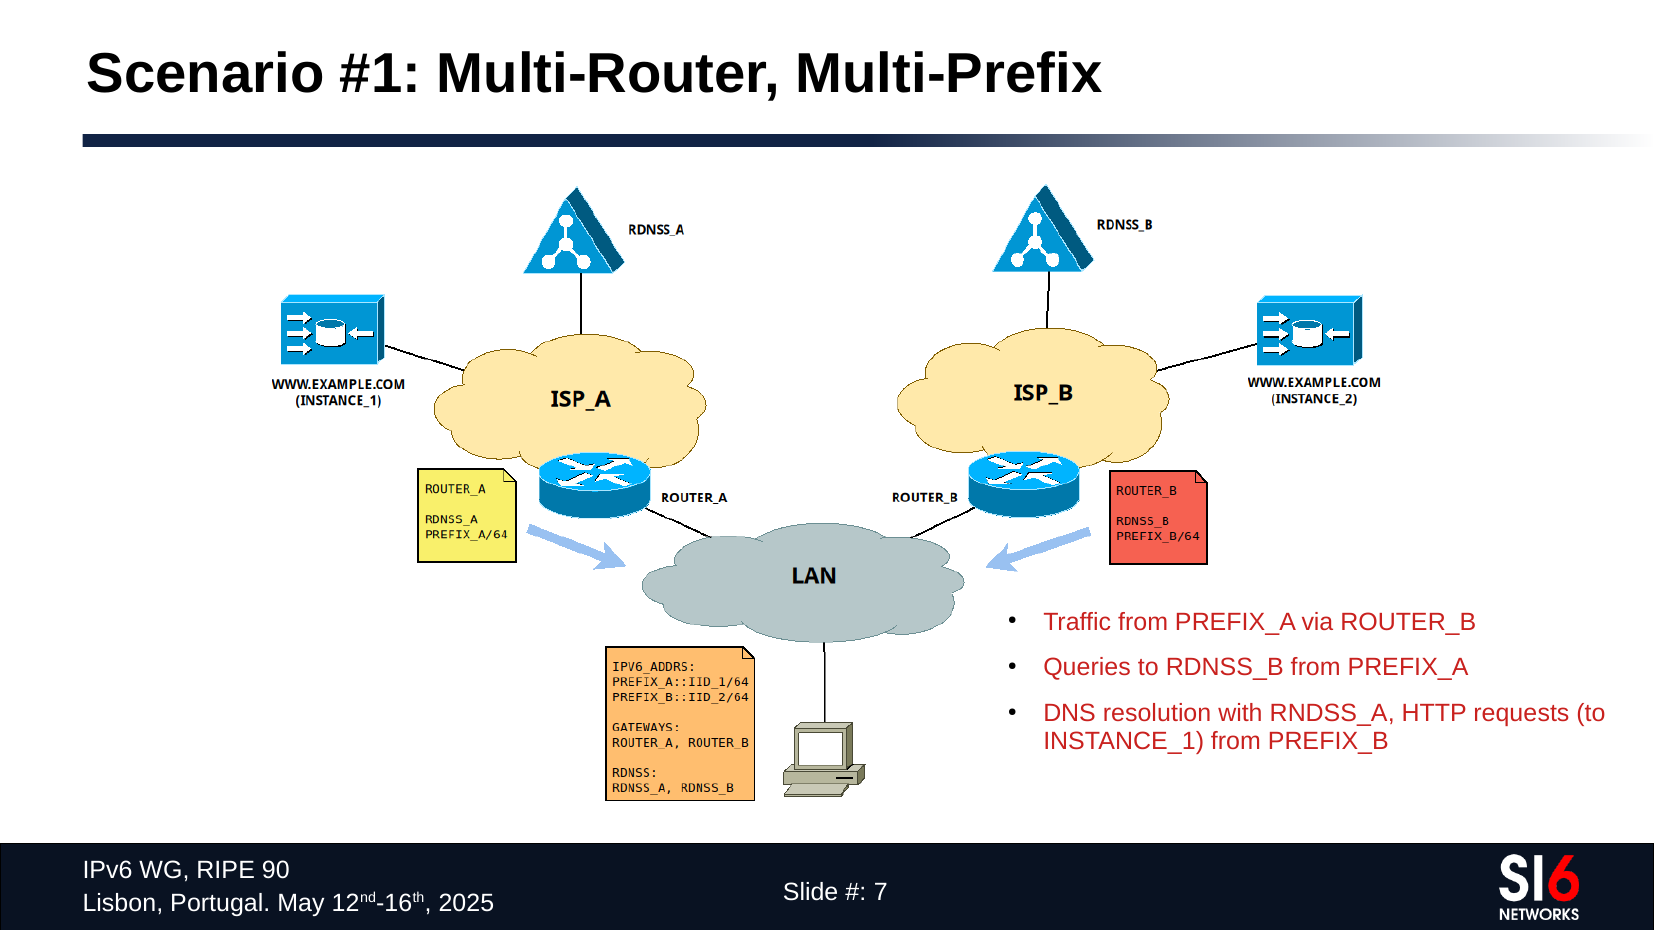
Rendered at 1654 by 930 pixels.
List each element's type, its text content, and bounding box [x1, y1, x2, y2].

text_box Traffic from PREFIX_A via ROUTER_B Queries to RDNSS_B from PREFIX_A DNS resolution with RNDSS_A, HTTP requests (to INSTANCE_1) from PREFIX_B [993, 600, 1623, 826]
title Scenario #1: Multi-Router, Multi-Prefix [86, 22, 1575, 124]
picture [1499, 854, 1579, 920]
picture [271, 183, 1381, 801]
